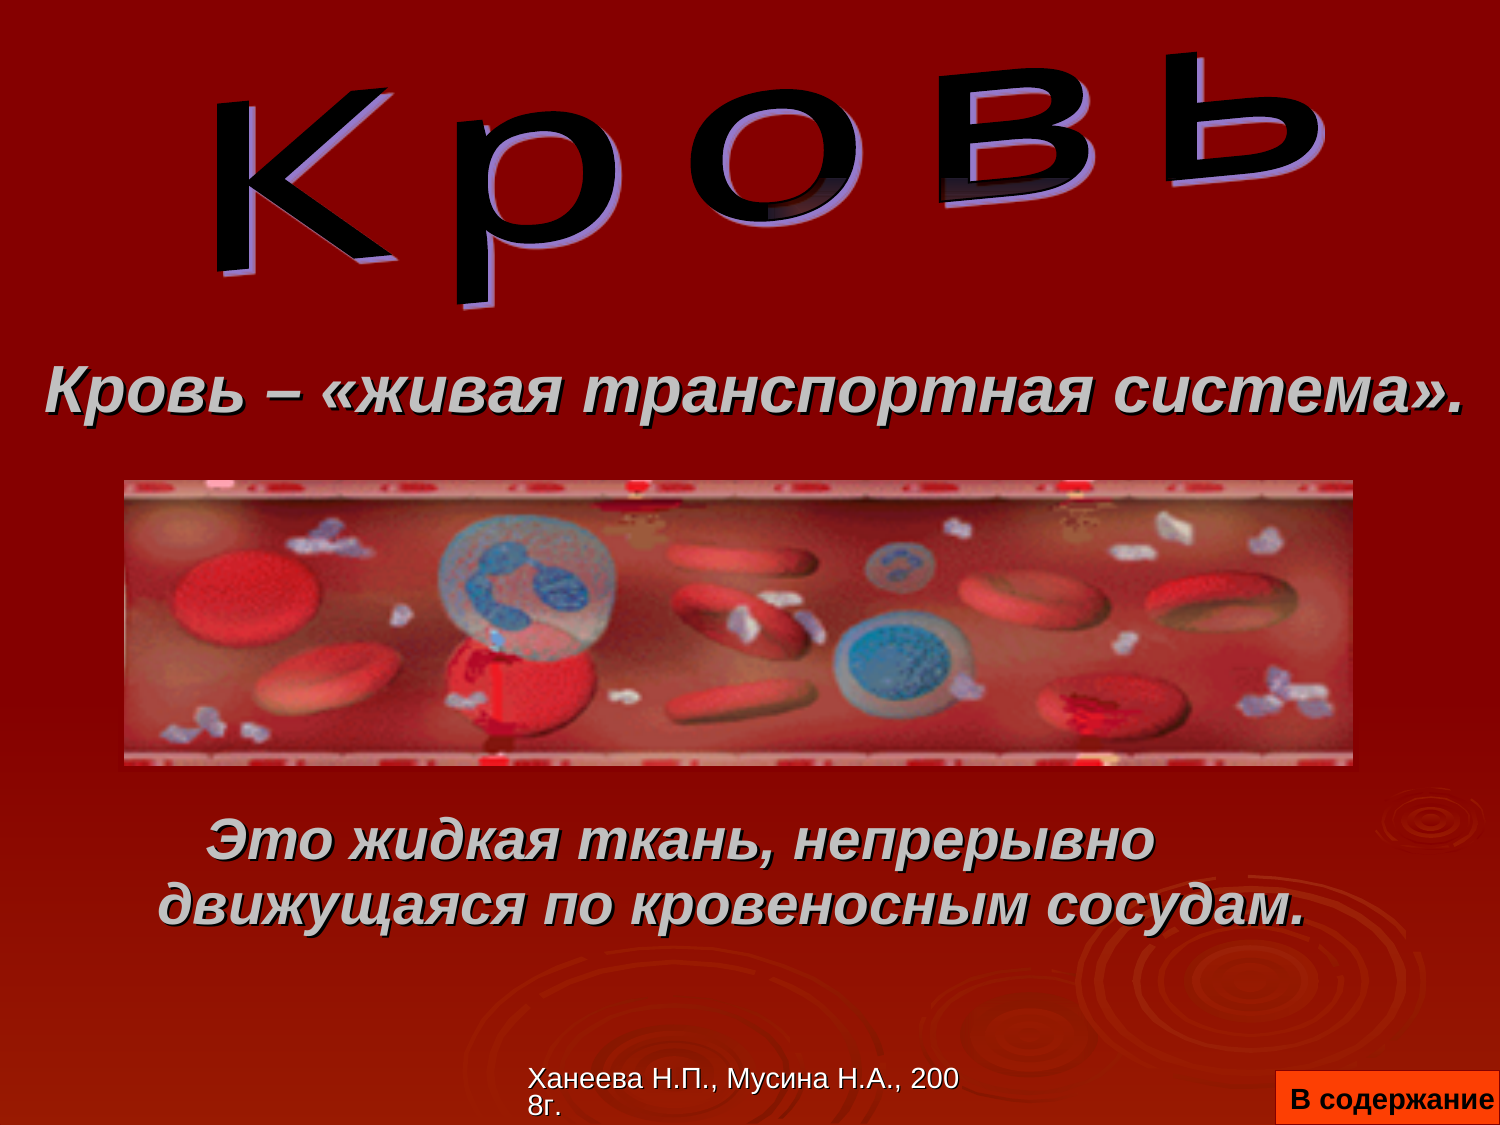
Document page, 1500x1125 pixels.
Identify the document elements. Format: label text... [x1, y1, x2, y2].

text_box Кровь [218, 88, 390, 271]
text_box Кровь [1166, 52, 1317, 181]
text_box В содержание [1275, 1070, 1500, 1125]
text_box Кровь [939, 69, 1088, 202]
picture [123, 479, 1353, 766]
list Это жидкая ткань, непрерывно движущаяся по кровеносным сосудам. [88, 798, 1377, 965]
text_box Кровь – «живая транспортная система». [29, 337, 1500, 434]
text_box Кровь [691, 90, 855, 221]
text_box Кровь [457, 112, 615, 304]
